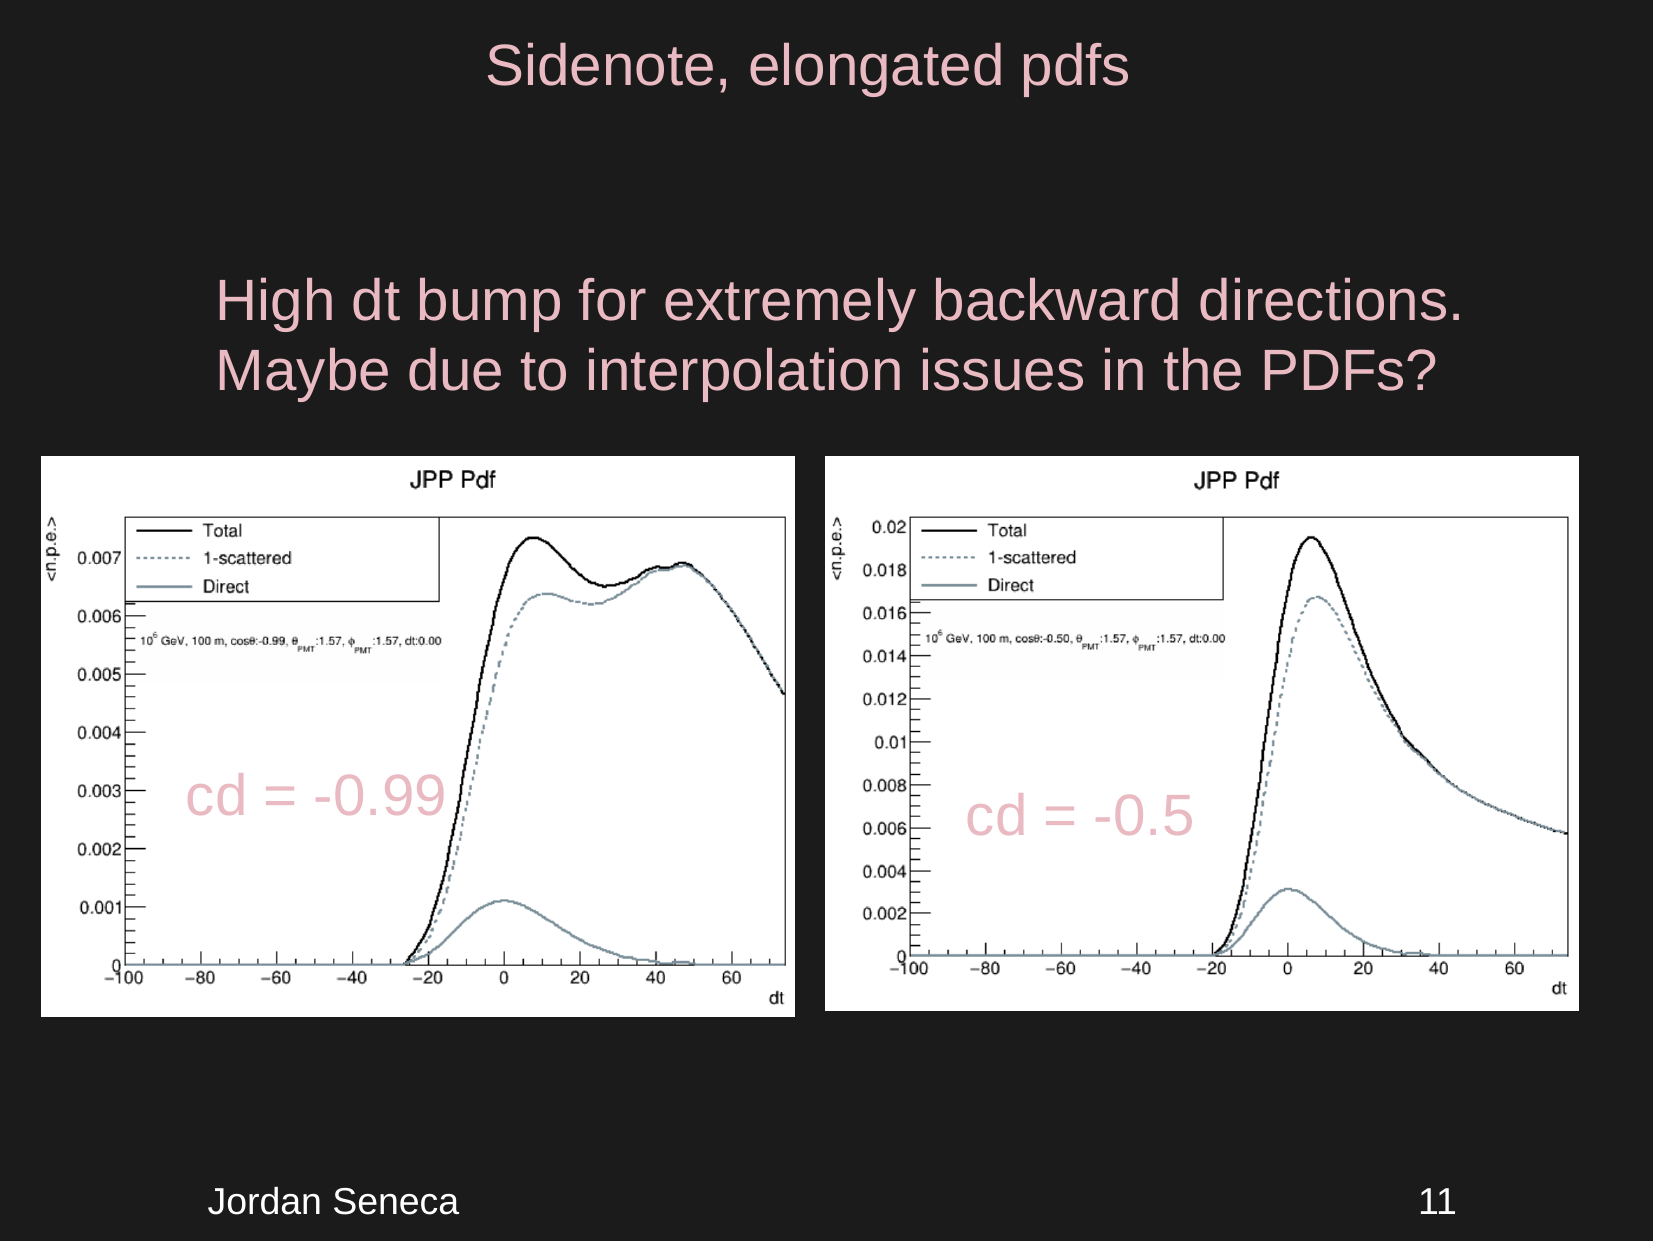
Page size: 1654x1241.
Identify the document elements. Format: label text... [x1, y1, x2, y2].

text_box High dt bump for extremely backward directions. Maybe due to interpolation issues in the PDFs? [165, 254, 1606, 410]
text_box Sidenote, elongated pdfs [435, 20, 1654, 106]
picture [825, 456, 1579, 1011]
text_box cd = -0.99 [135, 750, 706, 835]
picture [41, 456, 795, 1017]
text_box cd = -0.5 [915, 770, 1486, 856]
